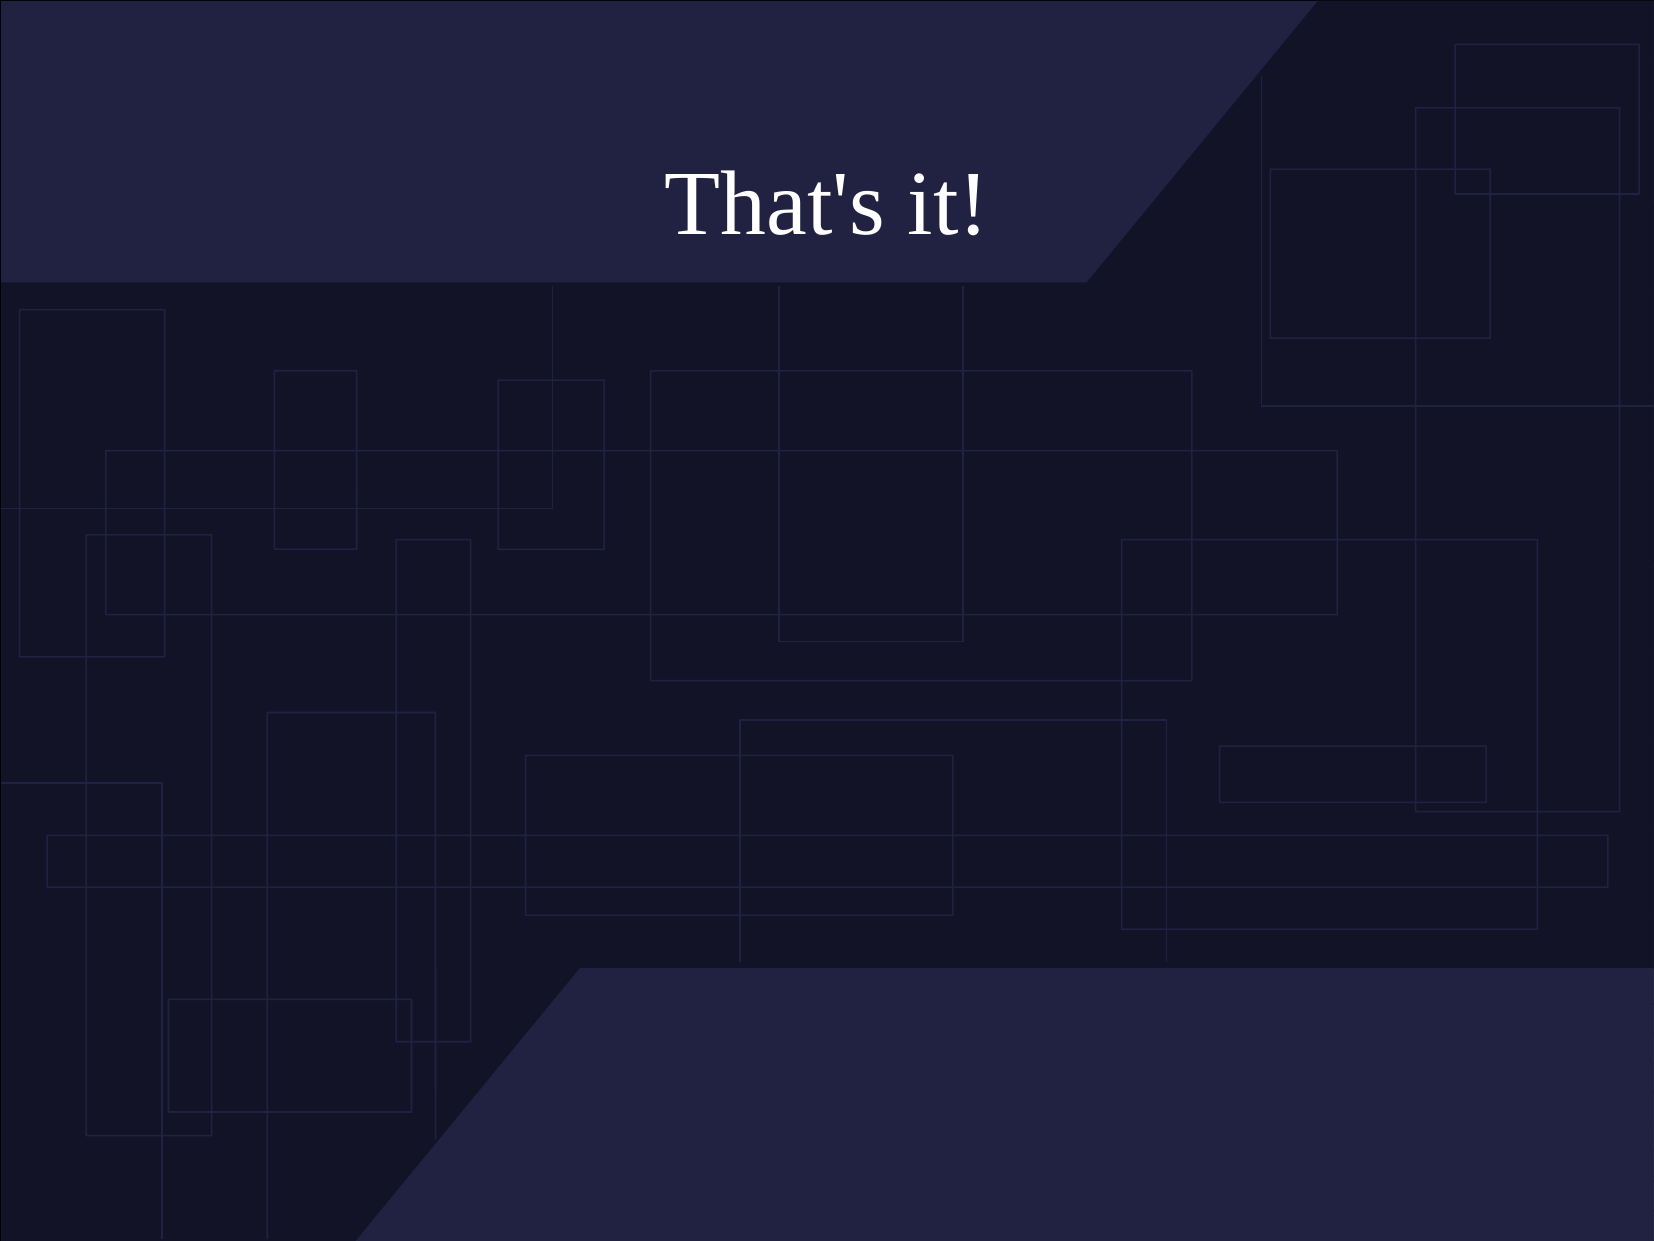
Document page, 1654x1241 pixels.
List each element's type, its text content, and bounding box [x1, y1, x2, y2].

title That's it! [121, 102, 1534, 310]
